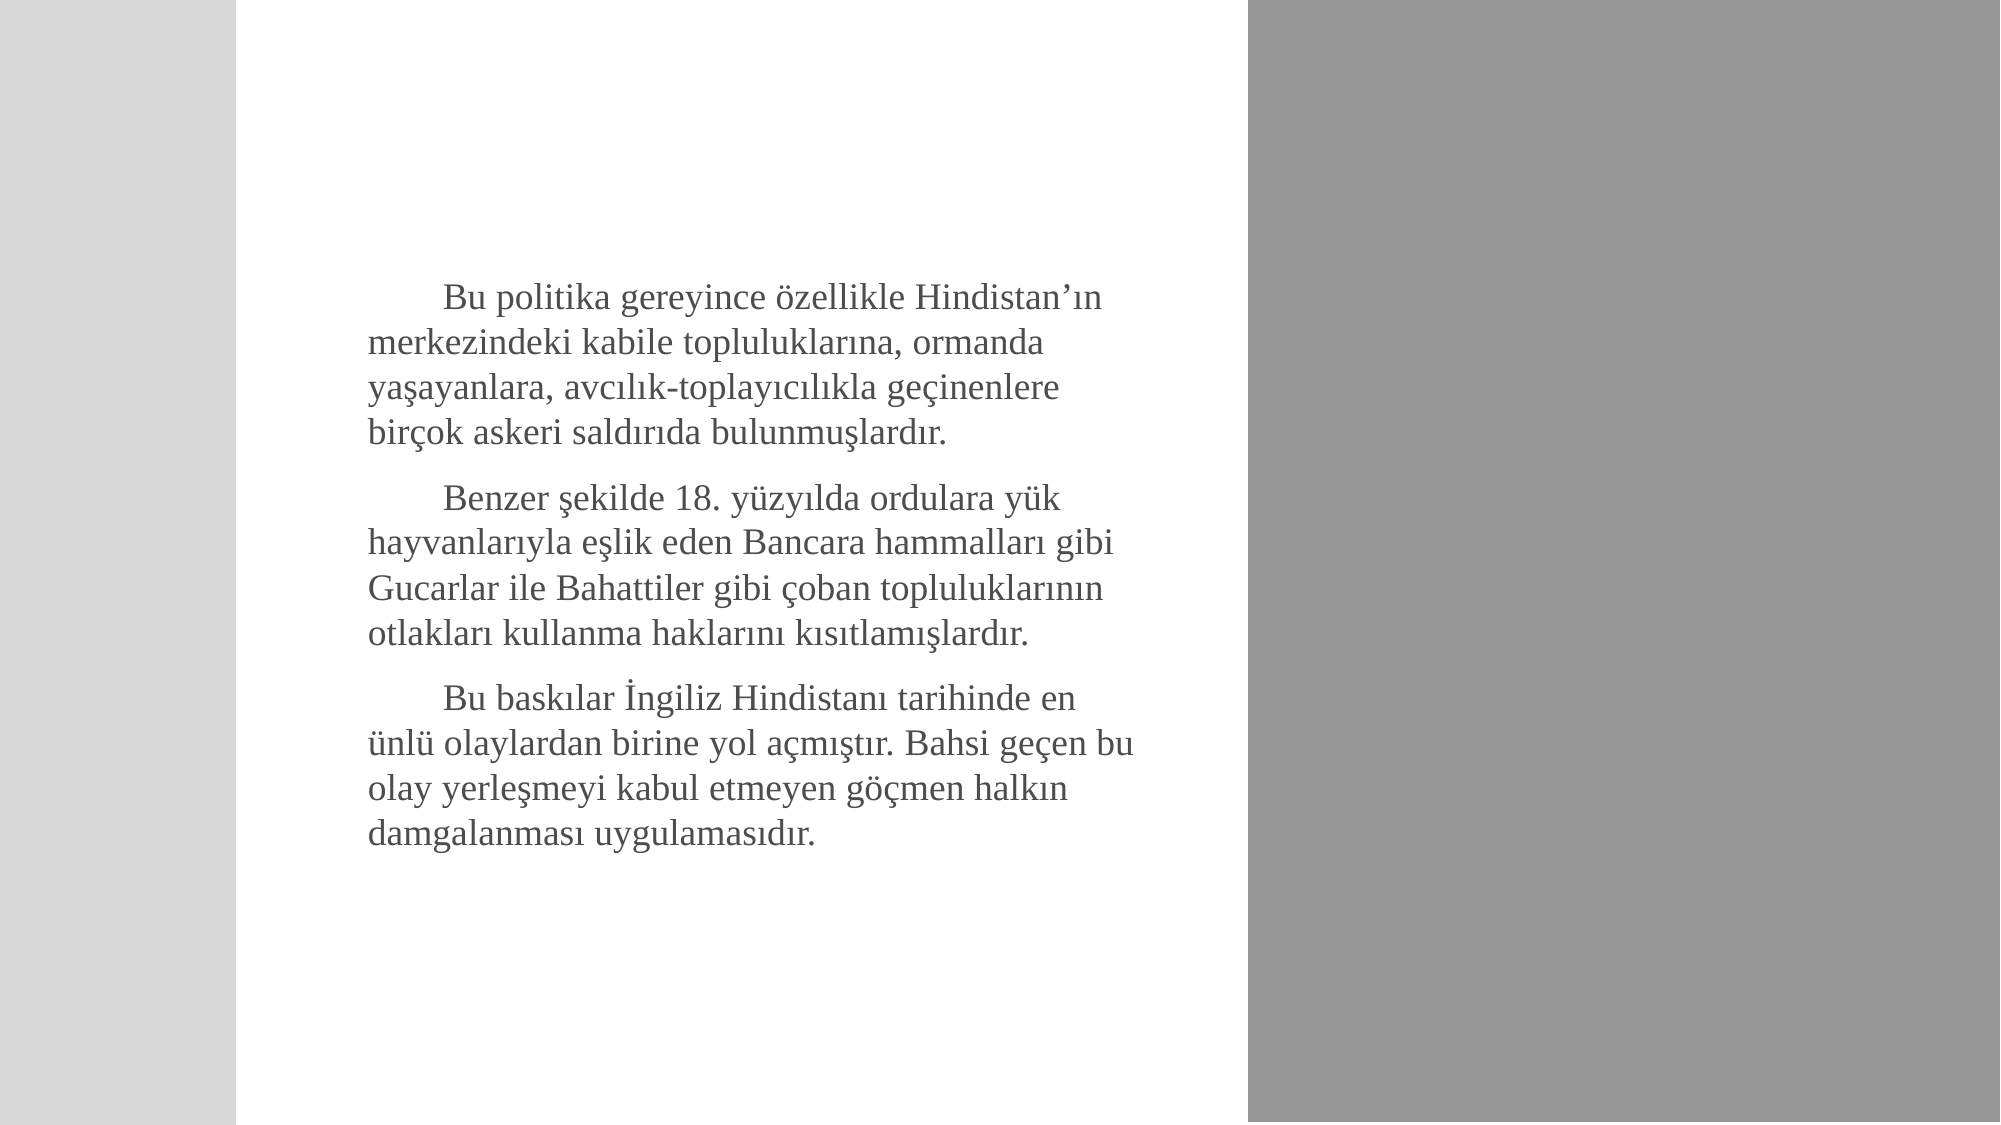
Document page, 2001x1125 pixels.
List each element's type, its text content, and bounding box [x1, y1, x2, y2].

picture [1248, 0, 2000, 1122]
text_box [0, 0, 236, 1125]
list Bu politika gereyince özellikle Hindistan’ın merkezindeki kabile topluluklarına, ormanda yaşayanlara, avcılık-toplayıcılıkla geçinenlere birçok askeri saldırıda bulunmuşlardır. Benzer şekilde 18. yüzyılda ordulara yük hayvanlarıyla eşlik eden Bancara hammalları gibi Gucarlar ile Bahattiler gibi çoban topluluklarının otlakları kullanma haklarını kısıtlamışlardır. Bu baskılar İngiliz Hindistanı tarihinde en ünlü olaylardan birine yol açmıştır. Bahsi geçen bu olay yerleşmeyi kabul etmeyen göçmen halkın damgalanması uygulamasıdır. [348, 161, 1155, 964]
